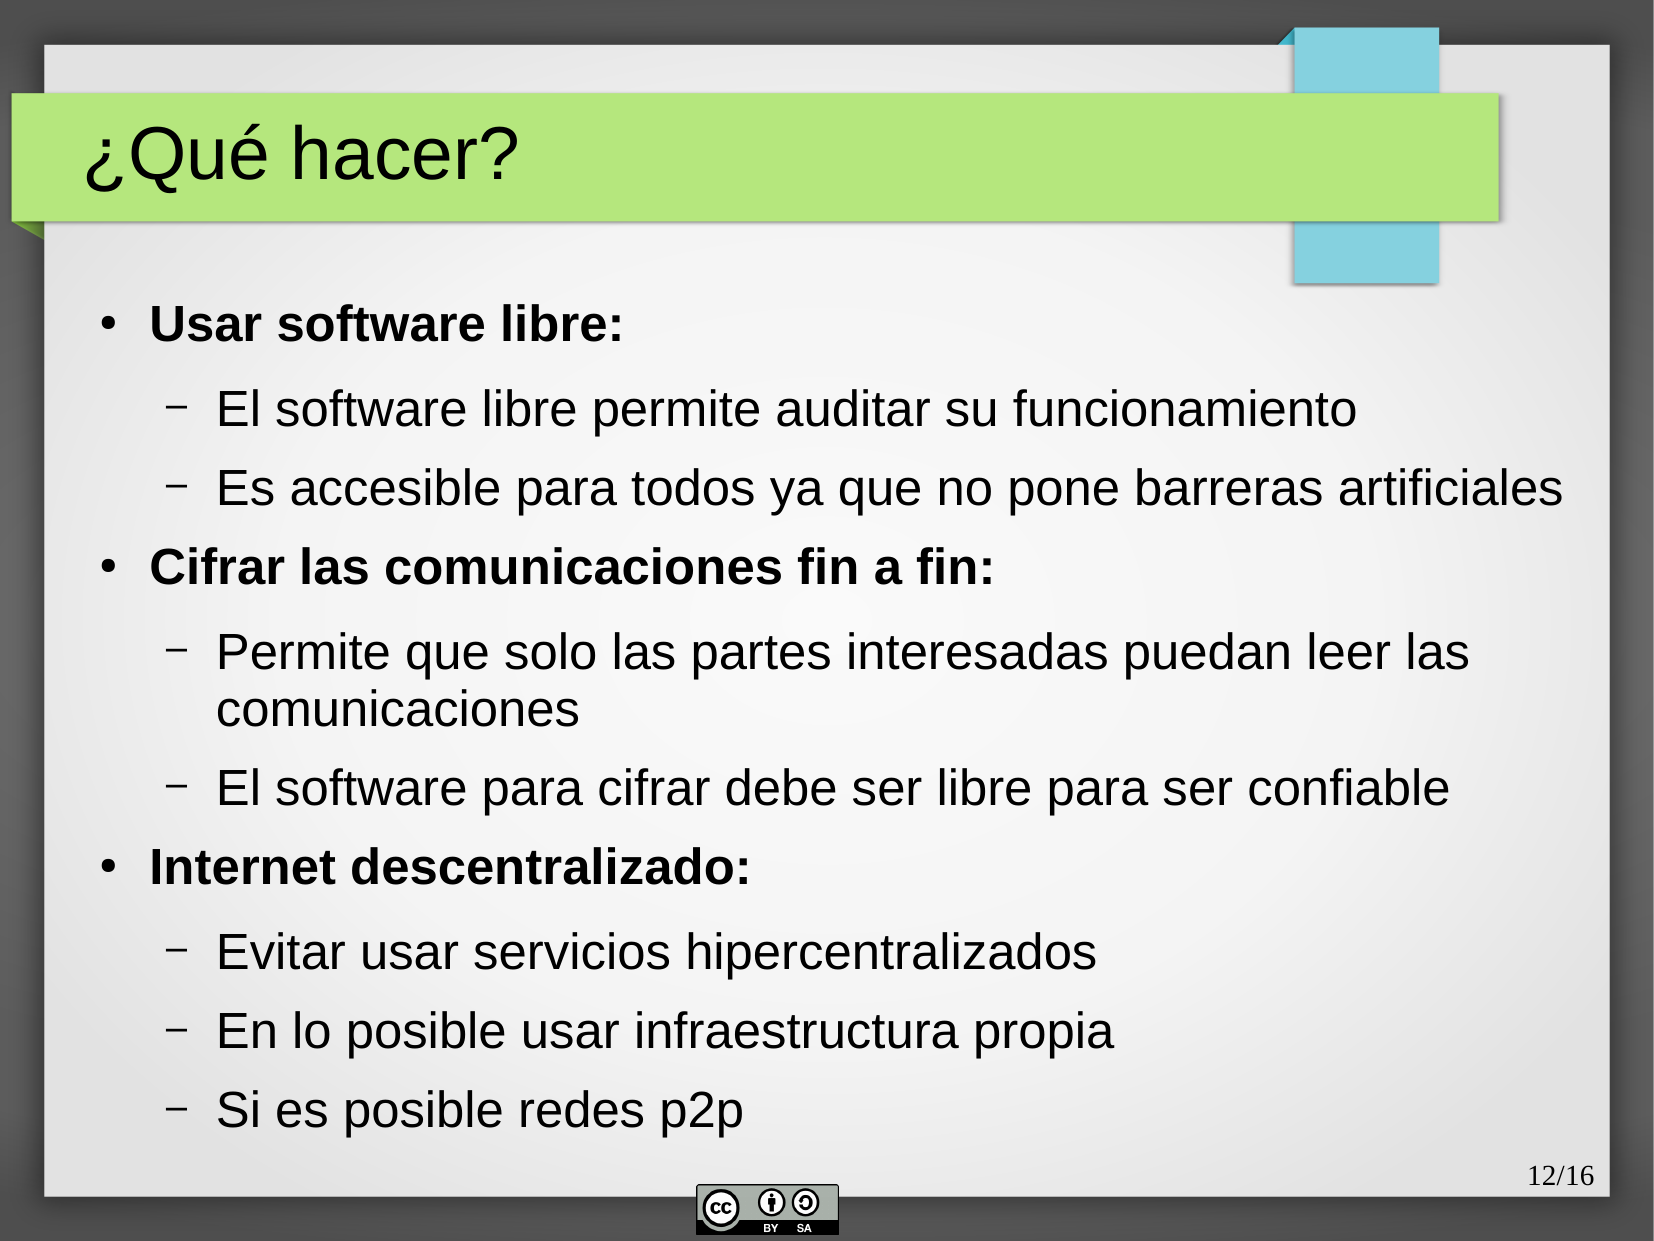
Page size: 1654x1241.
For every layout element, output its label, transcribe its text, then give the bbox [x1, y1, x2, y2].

picture [0, 0, 1654, 1241]
list Usar software libre: El software libre permite auditar su funcionamiento Es accesible para todos ya que no pone barreras artificiales Cifrar las comunicaciones fin a fin: Permite que solo las partes interesadas puedan leer las comunicaciones El software para cifrar debe ser libre para ser confiable Internet descentralizado: Evitar usar servicios hipercentralizados En lo posible usar infraestructura propia Si es posible redes p2p [82, 295, 1571, 1158]
title ¿Qué hacer? [82, 94, 1264, 213]
